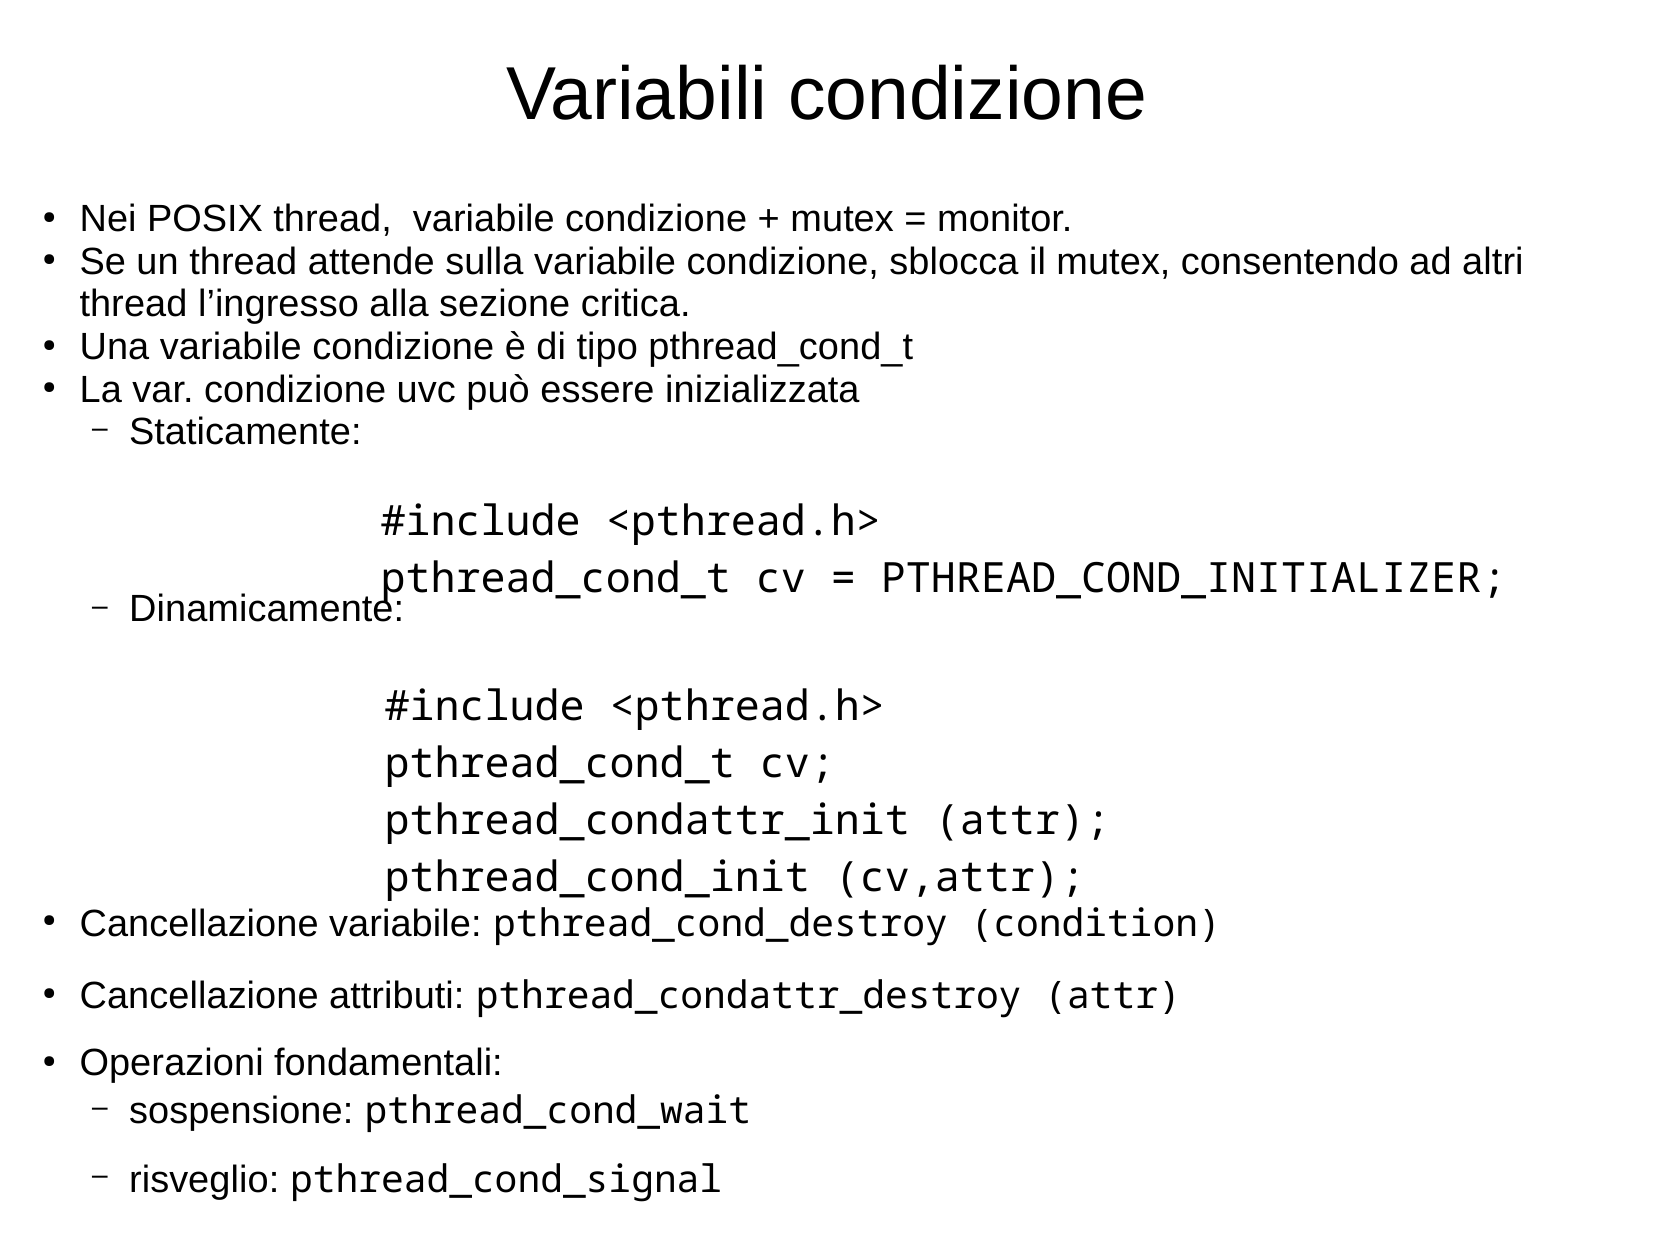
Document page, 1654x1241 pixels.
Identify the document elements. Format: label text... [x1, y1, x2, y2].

text_box #include <pthread.h> pthread_cond_t cv = PTHREAD_COND_INITIALIZER; [294, 483, 1654, 596]
title Variabili condizione [82, 0, 1571, 197]
list Nei POSIX thread, variabile condizione + mutex = monitor. Se un thread attende sulla variabile condizione, sblocca il mutex, consentendo ad altri thread l’ingresso alla sezione critica. Una variabile condizione è di tipo pthread_cond_t La var. condizione uvc può essere inizializzata Staticamente: Dinamicamente: Cancellazione variabile: pthread_cond_destroy (condition) Cancellazione attributi: pthread_condattr_destroy (attr) Operazioni fondamentali: sospensione: pthread_cond_wait risveglio: pthread_cond_signal [30, 197, 1636, 1216]
text_box #include <pthread.h> pthread_cond_t cv; pthread_condattr_init (attr); pthread_cond_init (cv,attr); [299, 668, 1560, 926]
